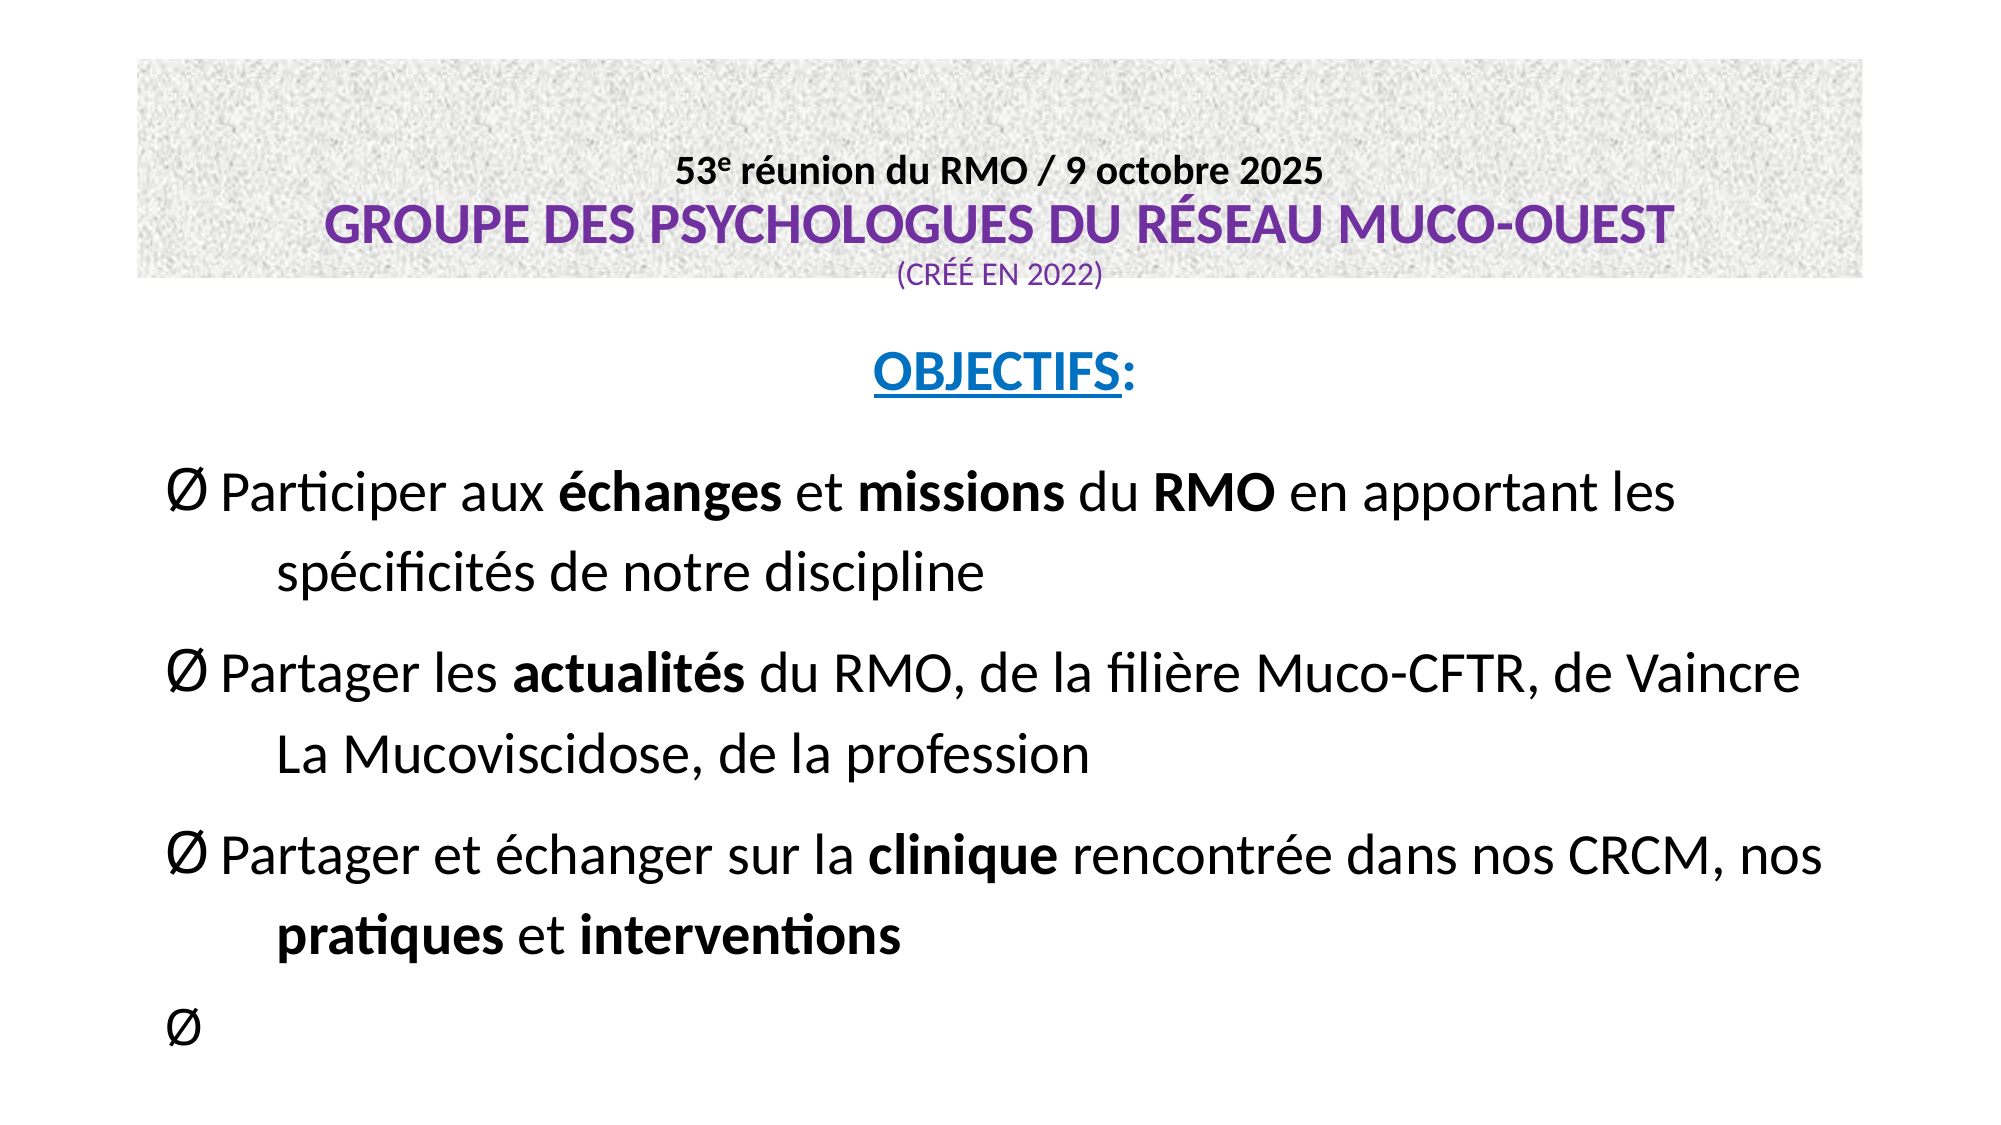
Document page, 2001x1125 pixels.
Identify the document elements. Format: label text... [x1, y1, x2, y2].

title 53e réunion du RMO / 9 octobre 2025 Groupe des psychologues du Réseau Muco-Ouest (créé en 2022) [137, 59, 1863, 278]
text_box Objectifs: Participer aux échanges et missions du RMO en apportant les spécificités de notre discipline Partager les actualités du RMO, de la filière Muco-CFTR, de Vaincre La Mucoviscidose, de la profession Partager et échanger sur la clinique rencontrée dans nos CRCM, nos pratiques et interventions [149, 325, 1862, 1125]
